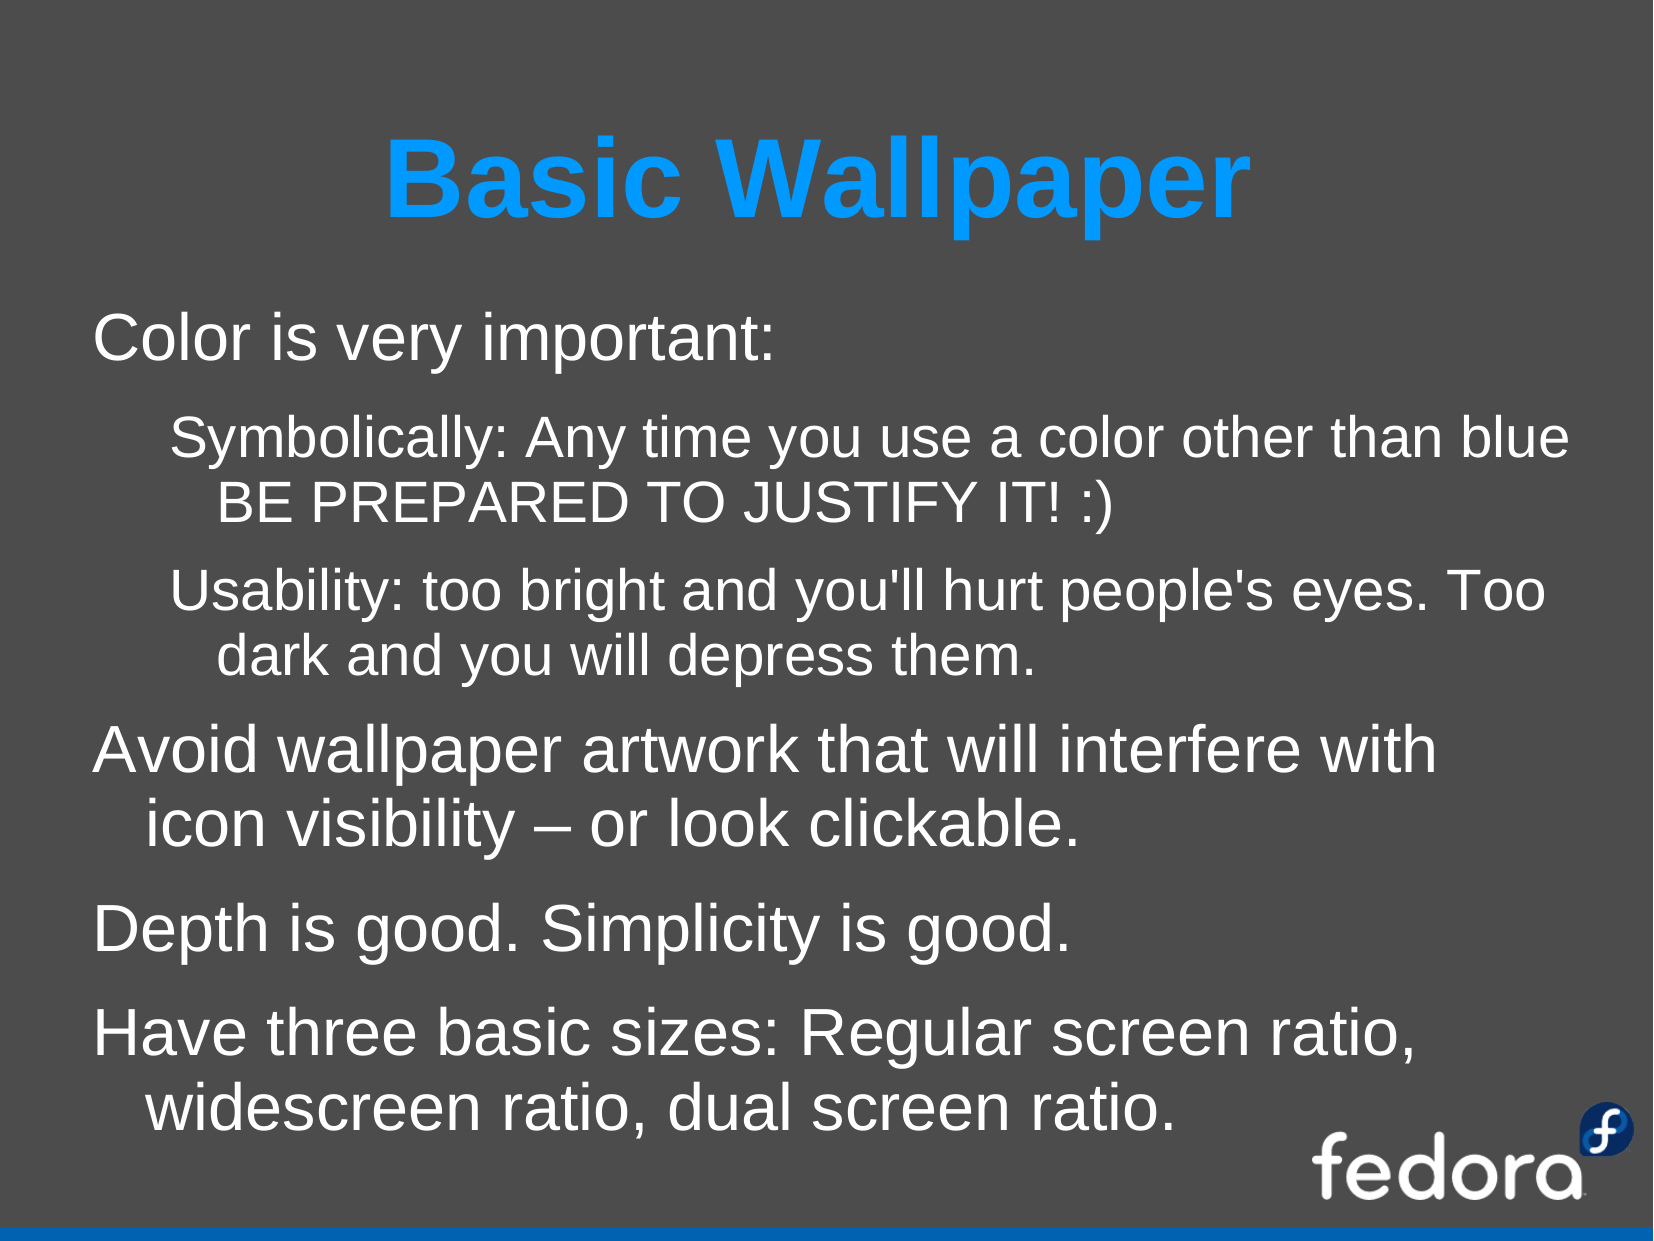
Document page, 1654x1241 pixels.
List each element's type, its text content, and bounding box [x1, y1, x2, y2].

list Color is very important: Symbolically: Any time you use a color other than blue BE PREPARED TO JUSTIFY IT! :) Usability: too bright and you'll hurt people's eyes. Too dark and you will depress them. Avoid wallpaper artwork that will interfere with icon visibility – or look clickable. Depth is good. Simplicity is good. Have three basic sizes: Regular screen ratio, widescreen ratio, dual screen ratio. [74, 300, 1575, 1145]
picture [1312, 1102, 1634, 1200]
title Basic Wallpaper [112, 75, 1524, 283]
